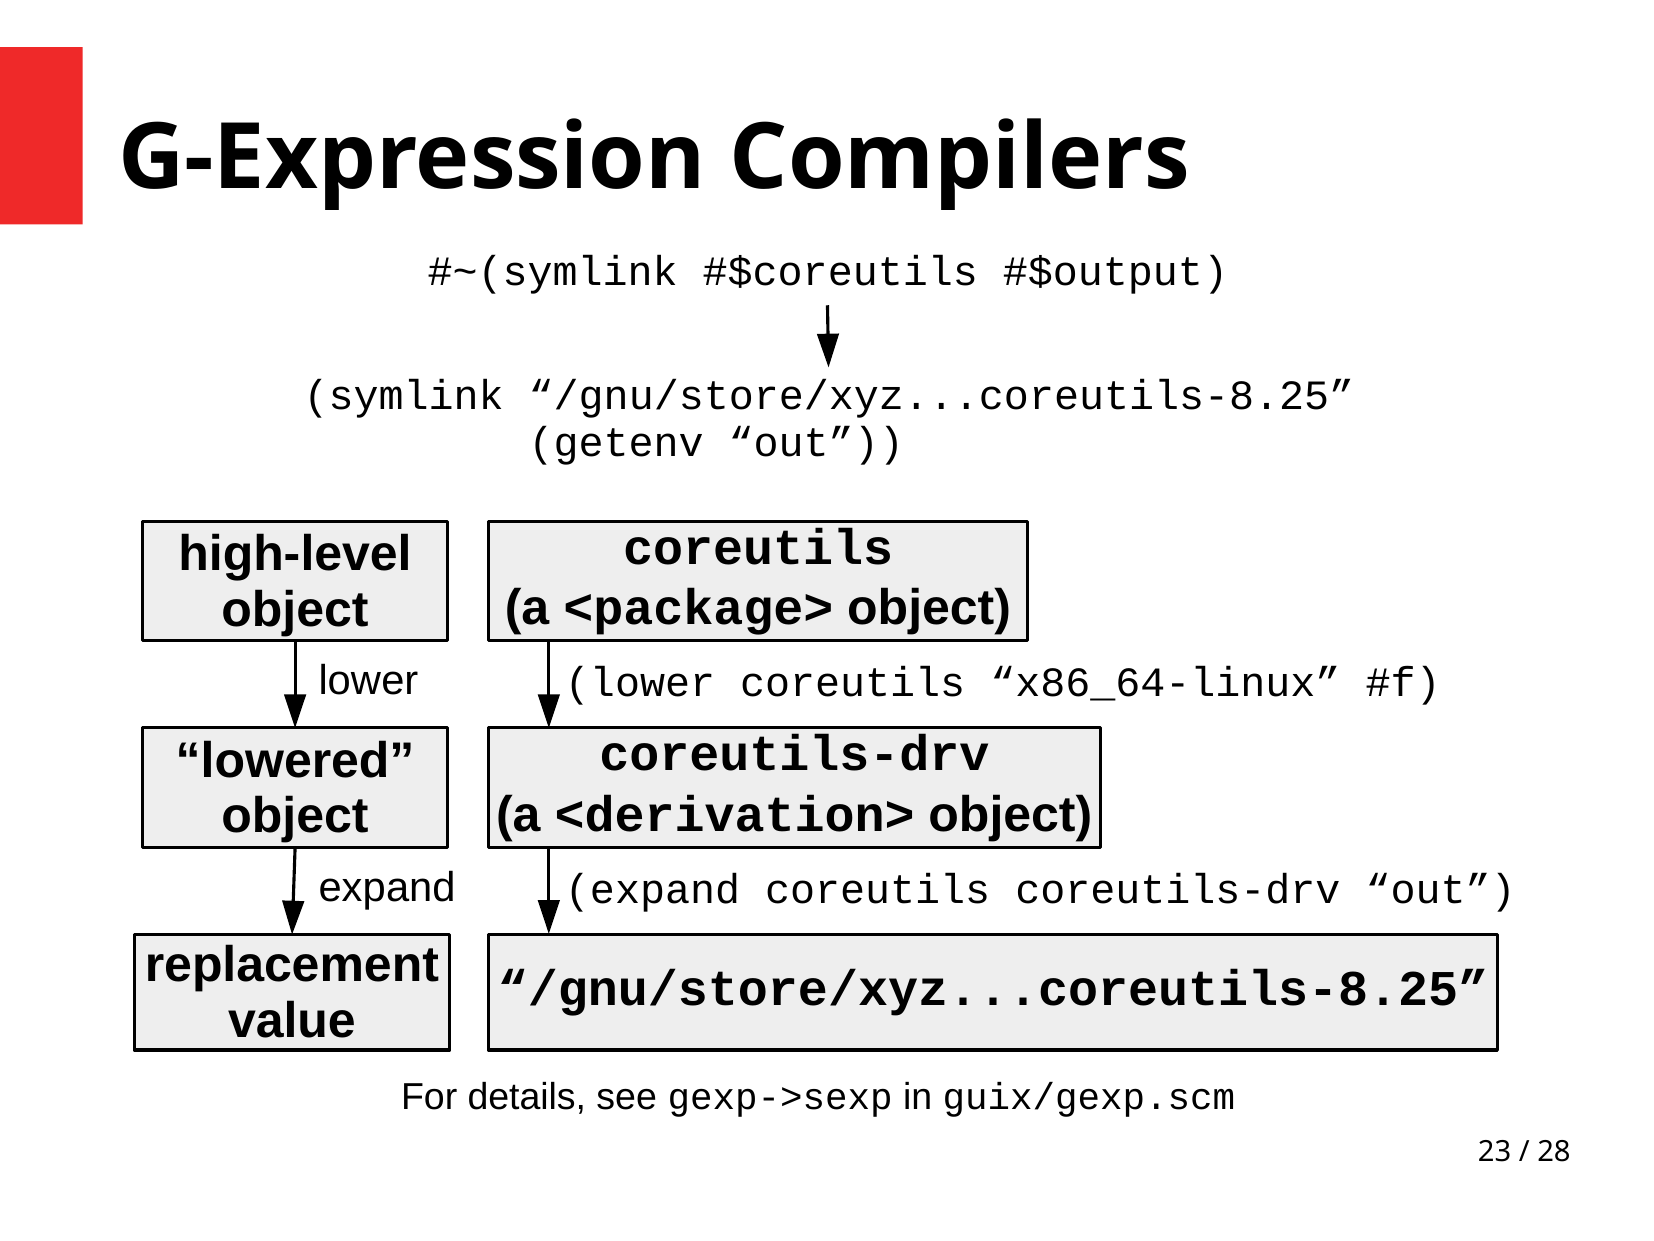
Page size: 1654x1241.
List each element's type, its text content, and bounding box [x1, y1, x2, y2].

text_box #~(symlink #$coreutils #$output) [412, 243, 1243, 306]
text_box For details, see gexp->sexp in guix/gexp.scm [386, 1067, 1256, 1128]
text_box high-level object [142, 521, 448, 641]
text_box “lowered” object [142, 727, 448, 848]
text_box “/gnu/store/xyz...coreutils-8.25” [488, 934, 1498, 1051]
text_box lower [303, 649, 447, 712]
text_box (lower coreutils “x86_64-linux” #f) [550, 654, 1511, 717]
text_box (symlink “/gnu/store/xyz...coreutils-8.25” (getenv “out”)) [288, 367, 1369, 477]
text_box coreutils (a <package> object) [488, 521, 1028, 641]
text_box expand [303, 856, 471, 918]
title G-Expression Compilers [118, 49, 1571, 257]
text_box (expand coreutils coreutils-drv “out”) [550, 861, 1591, 924]
text_box replacement value [134, 934, 450, 1051]
text_box coreutils-drv (a <derivation> object) [488, 727, 1101, 848]
